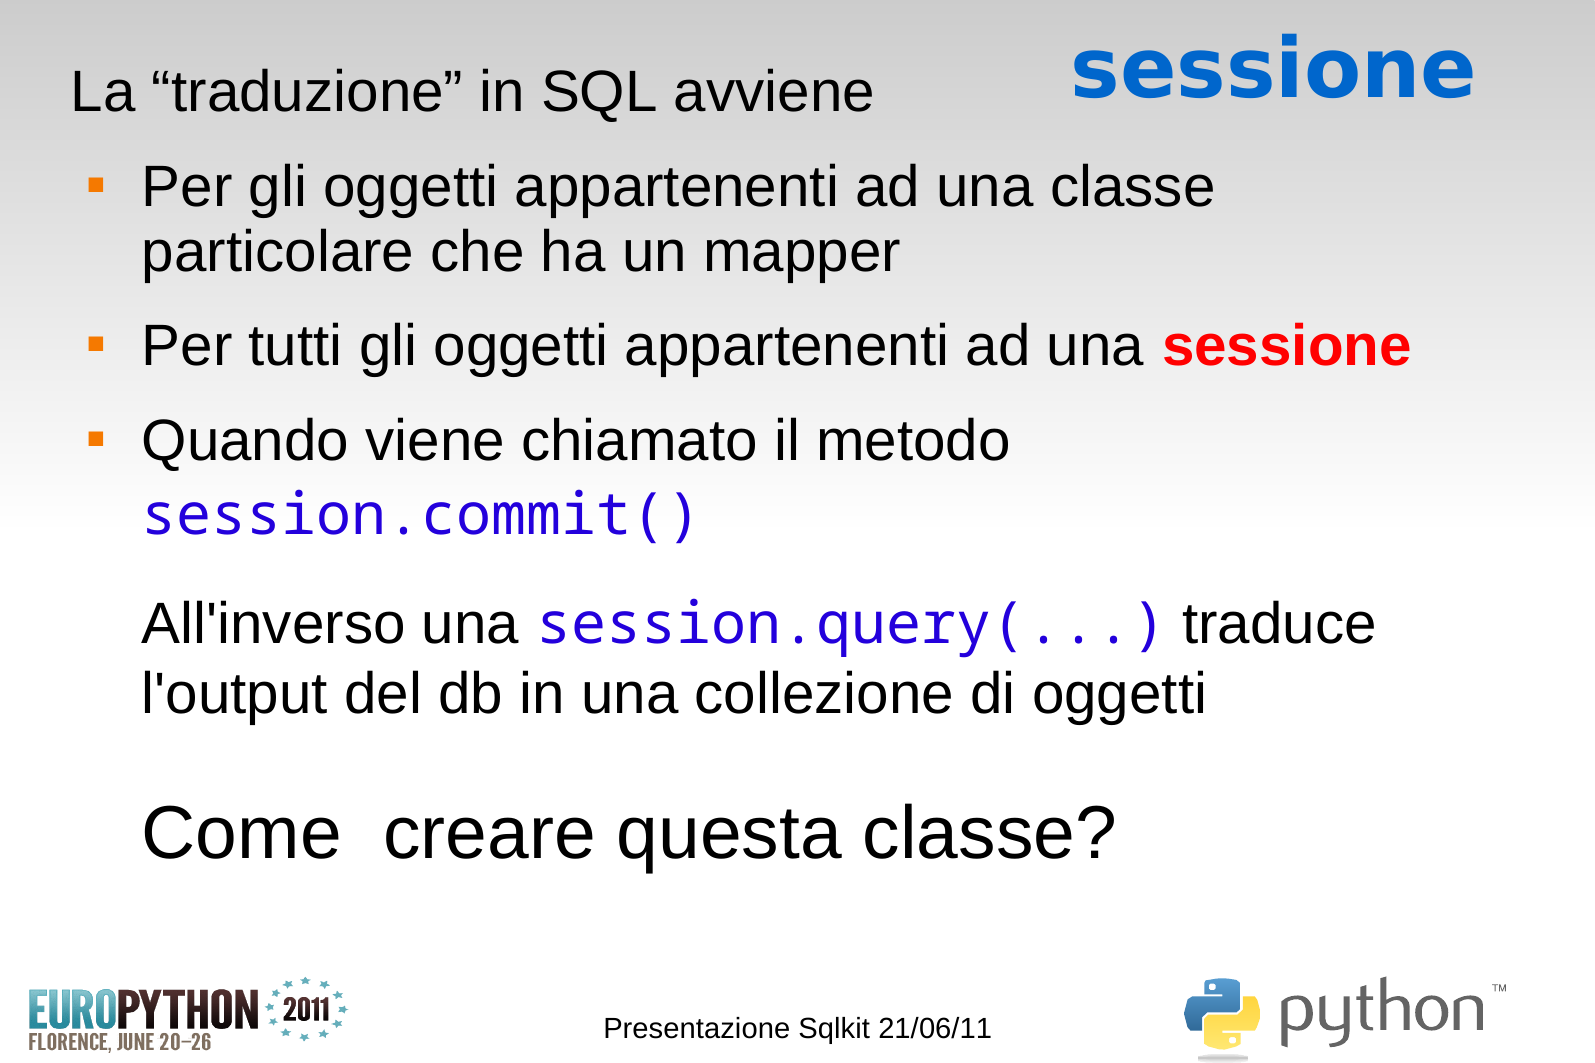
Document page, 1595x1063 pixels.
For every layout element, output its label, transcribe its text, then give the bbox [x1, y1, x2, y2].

list La “traduzione” in SQL avviene Per gli oggetti appartenenti ad una classe particolare che ha un mapper Per tutti gli oggetti appartenenti ad una sessione Quando viene chiamato il metodo session.commit() All'inverso una session.query(...) traduce l'output del db in una collezione di oggetti Come creare questa classe? [70, 59, 1506, 855]
title sessione [1033, 20, 1515, 119]
picture [29, 974, 355, 1058]
